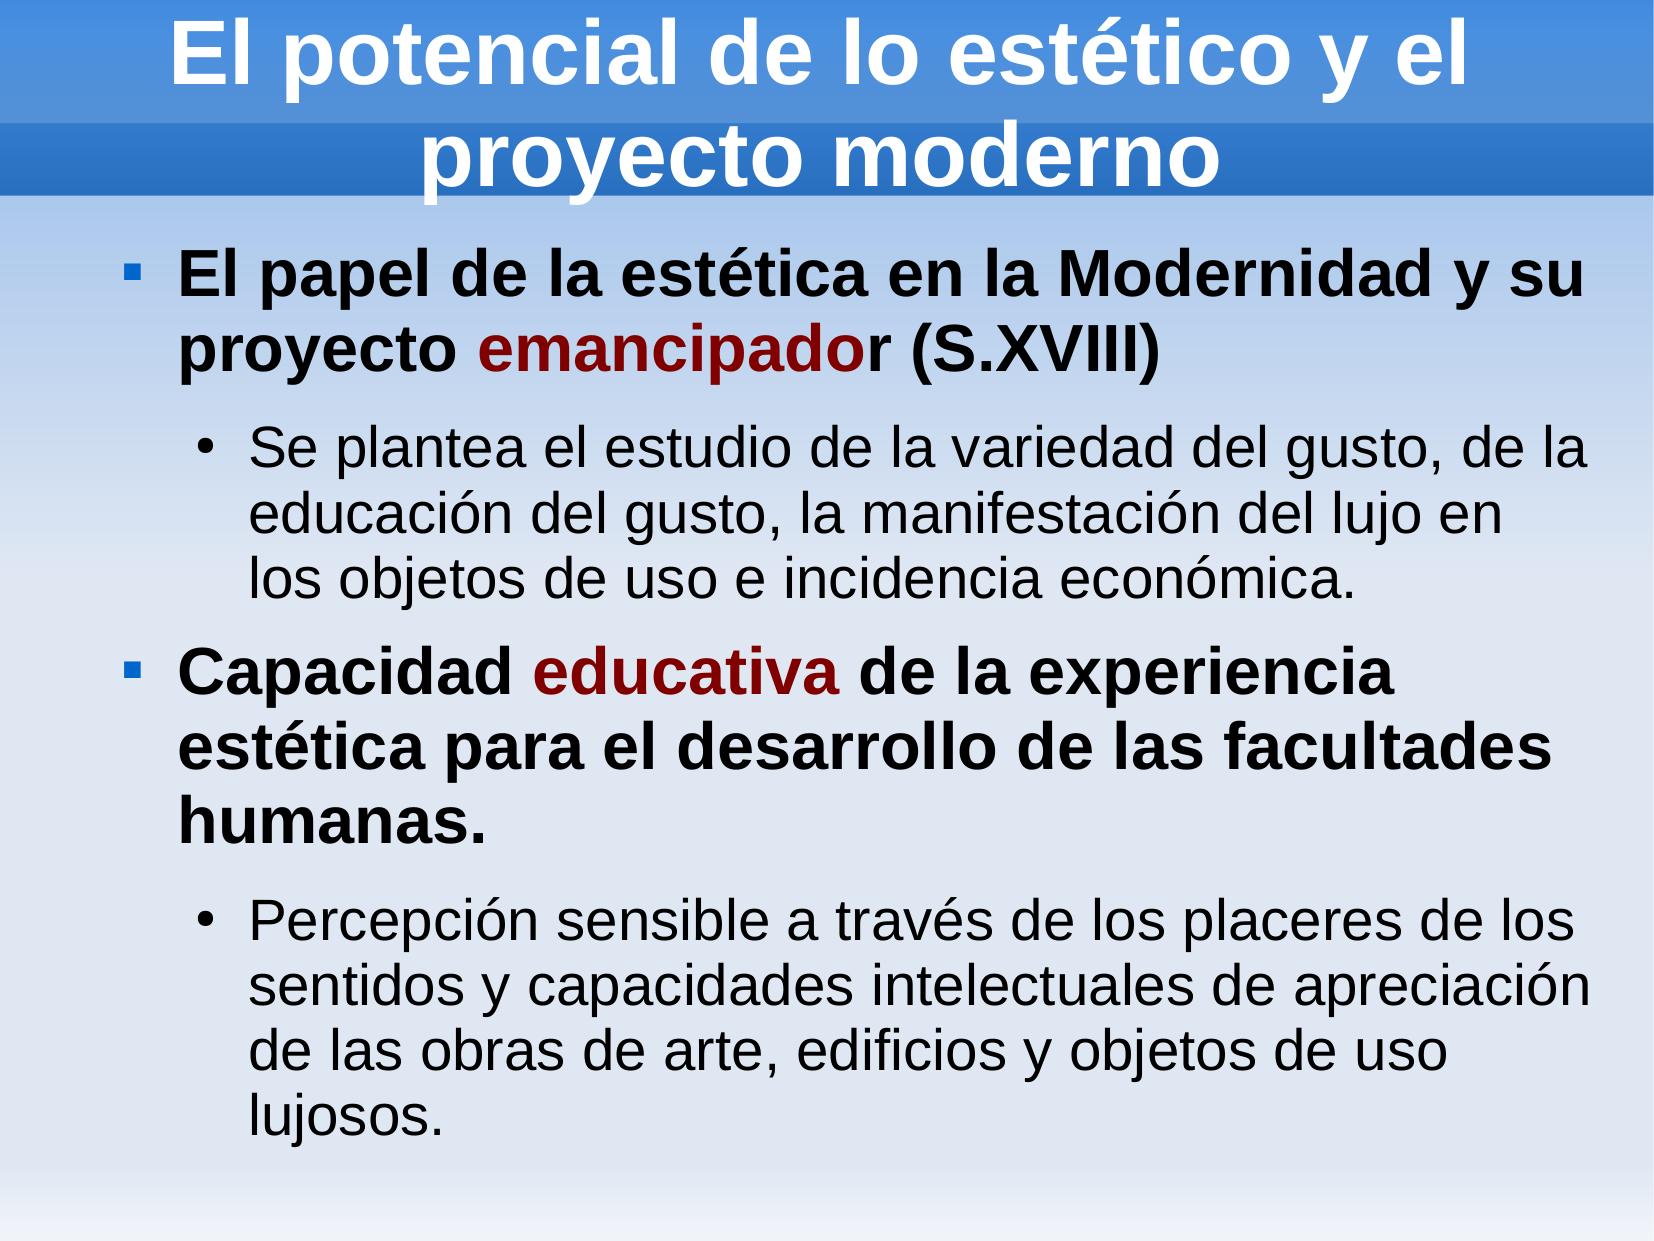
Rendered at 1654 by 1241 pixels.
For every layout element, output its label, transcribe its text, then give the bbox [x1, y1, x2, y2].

picture [0, 0, 1654, 1241]
list El papel de la estética en la Modernidad y su proyecto emancipador (S.XVIII) Se plantea el estudio de la variedad del gusto, de la educación del gusto, la manifestación del lujo en los objetos de uso e incidencia económica. Capacidad educativa de la experiencia estética para el desarrollo de las facultades humanas. Percepción sensible a través de los placeres de los sentidos y capacidades intelectuales de apreciación de las obras de arte, edificios y objetos de uso lujosos. [106, 236, 1595, 1237]
title El potencial de lo estético y el proyecto moderno [76, 1, 1565, 207]
